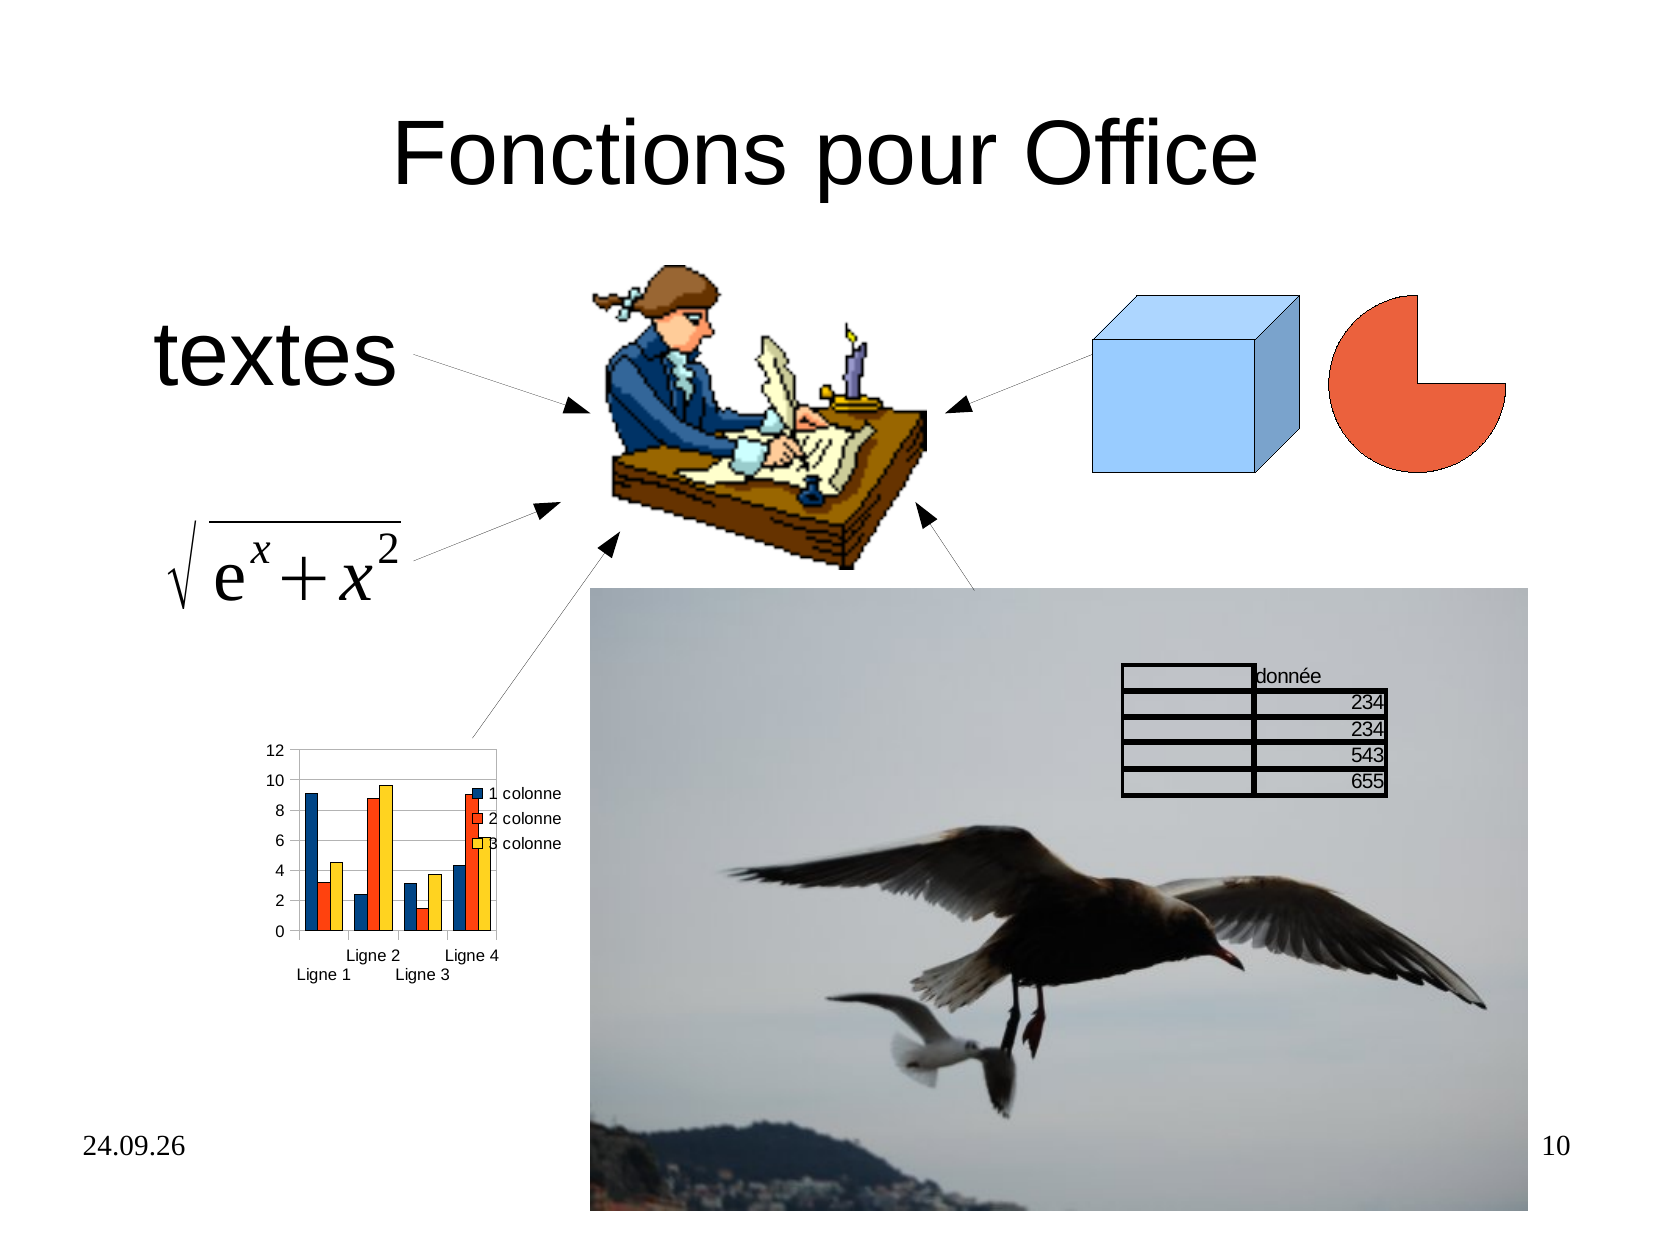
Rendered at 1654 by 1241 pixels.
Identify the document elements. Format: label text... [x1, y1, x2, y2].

text_box [1328, 295, 1506, 473]
picture [590, 265, 927, 570]
picture [590, 588, 1528, 1211]
chart [236, 725, 569, 984]
chart [147, 516, 418, 621]
chart [1121, 663, 1388, 798]
text_box [1092, 295, 1300, 473]
title Fonctions pour Office [82, 49, 1571, 257]
text_box textes [138, 295, 414, 413]
